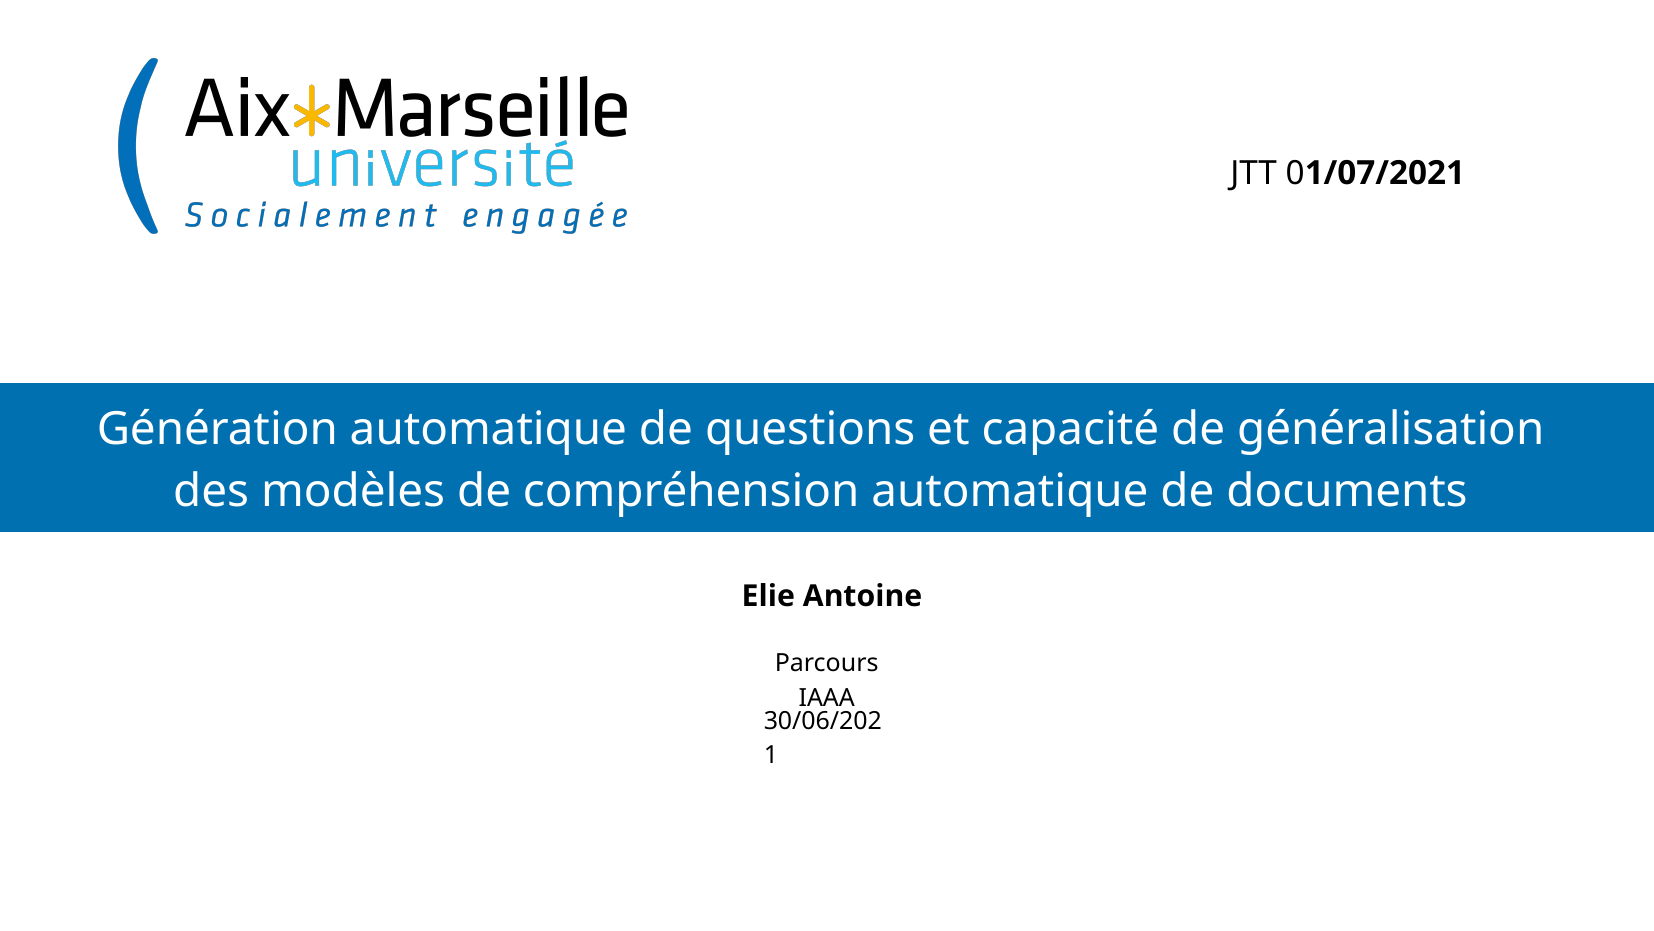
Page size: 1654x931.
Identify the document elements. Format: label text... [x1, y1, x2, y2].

text_box Génération automatique de questions et capacité de généralisation des modèles de compréhension automatique de documents [0, 383, 1654, 532]
text_box JTT 01/07/2021 [1092, 141, 1595, 243]
text_box 30/06/2021 [748, 695, 905, 739]
text_box Parcours IAAA [729, 637, 924, 709]
text_box Elie Antoine [706, 564, 947, 652]
picture [118, 58, 627, 234]
